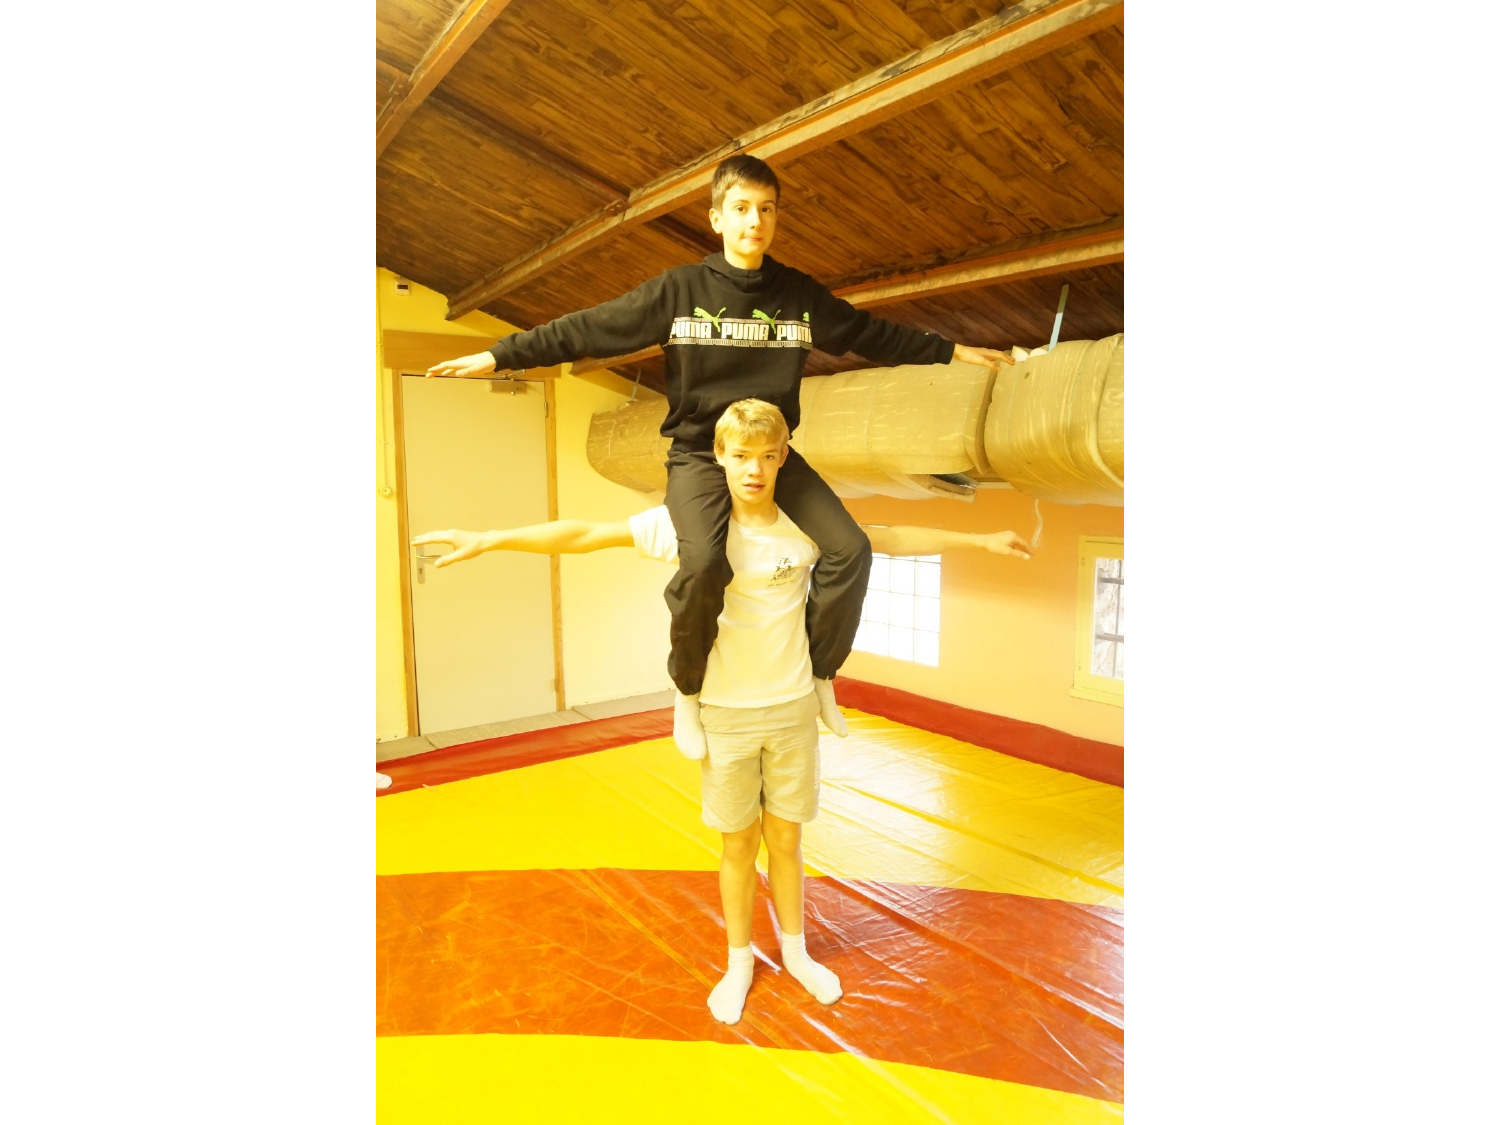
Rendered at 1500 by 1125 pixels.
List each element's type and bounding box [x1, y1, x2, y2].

picture [376, 0, 1124, 1125]
